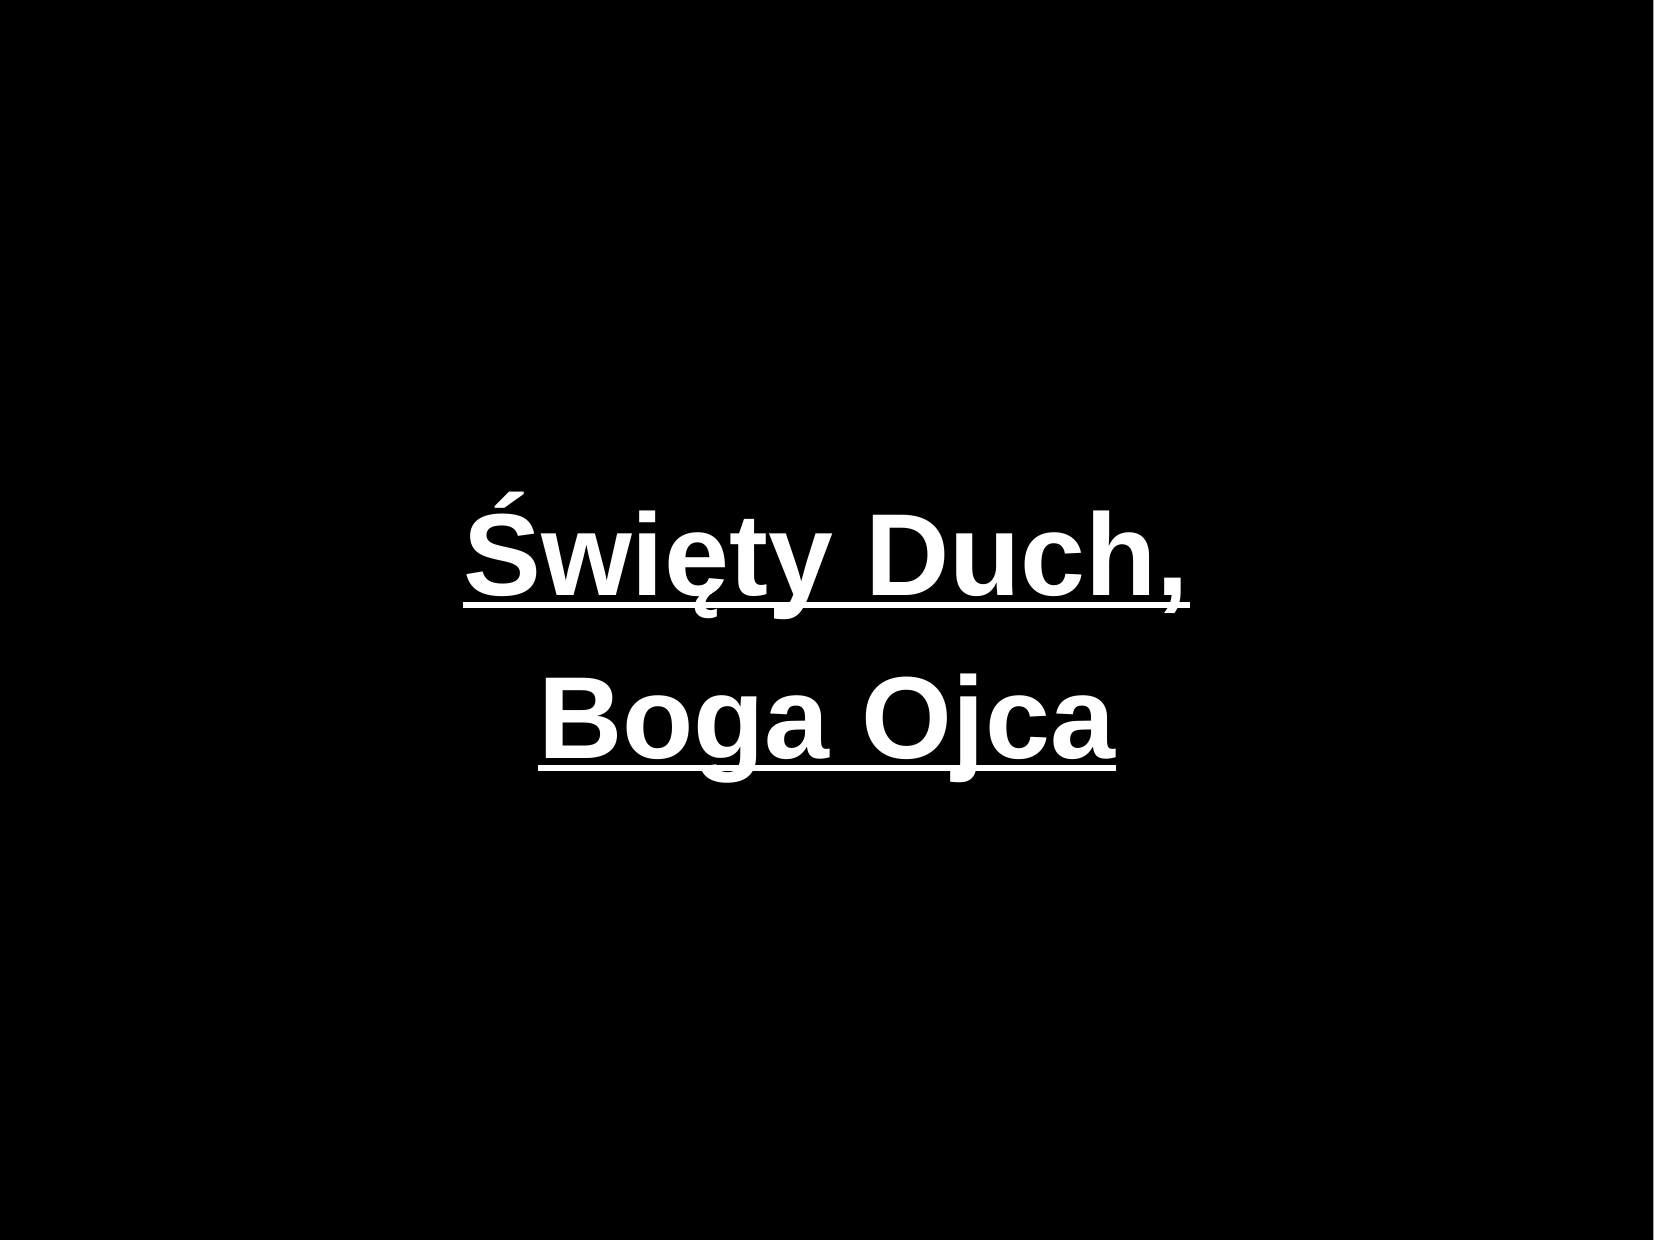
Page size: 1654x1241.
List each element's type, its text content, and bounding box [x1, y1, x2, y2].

subtitle Święty Duch, Boga Ojca [0, 0, 1654, 1241]
